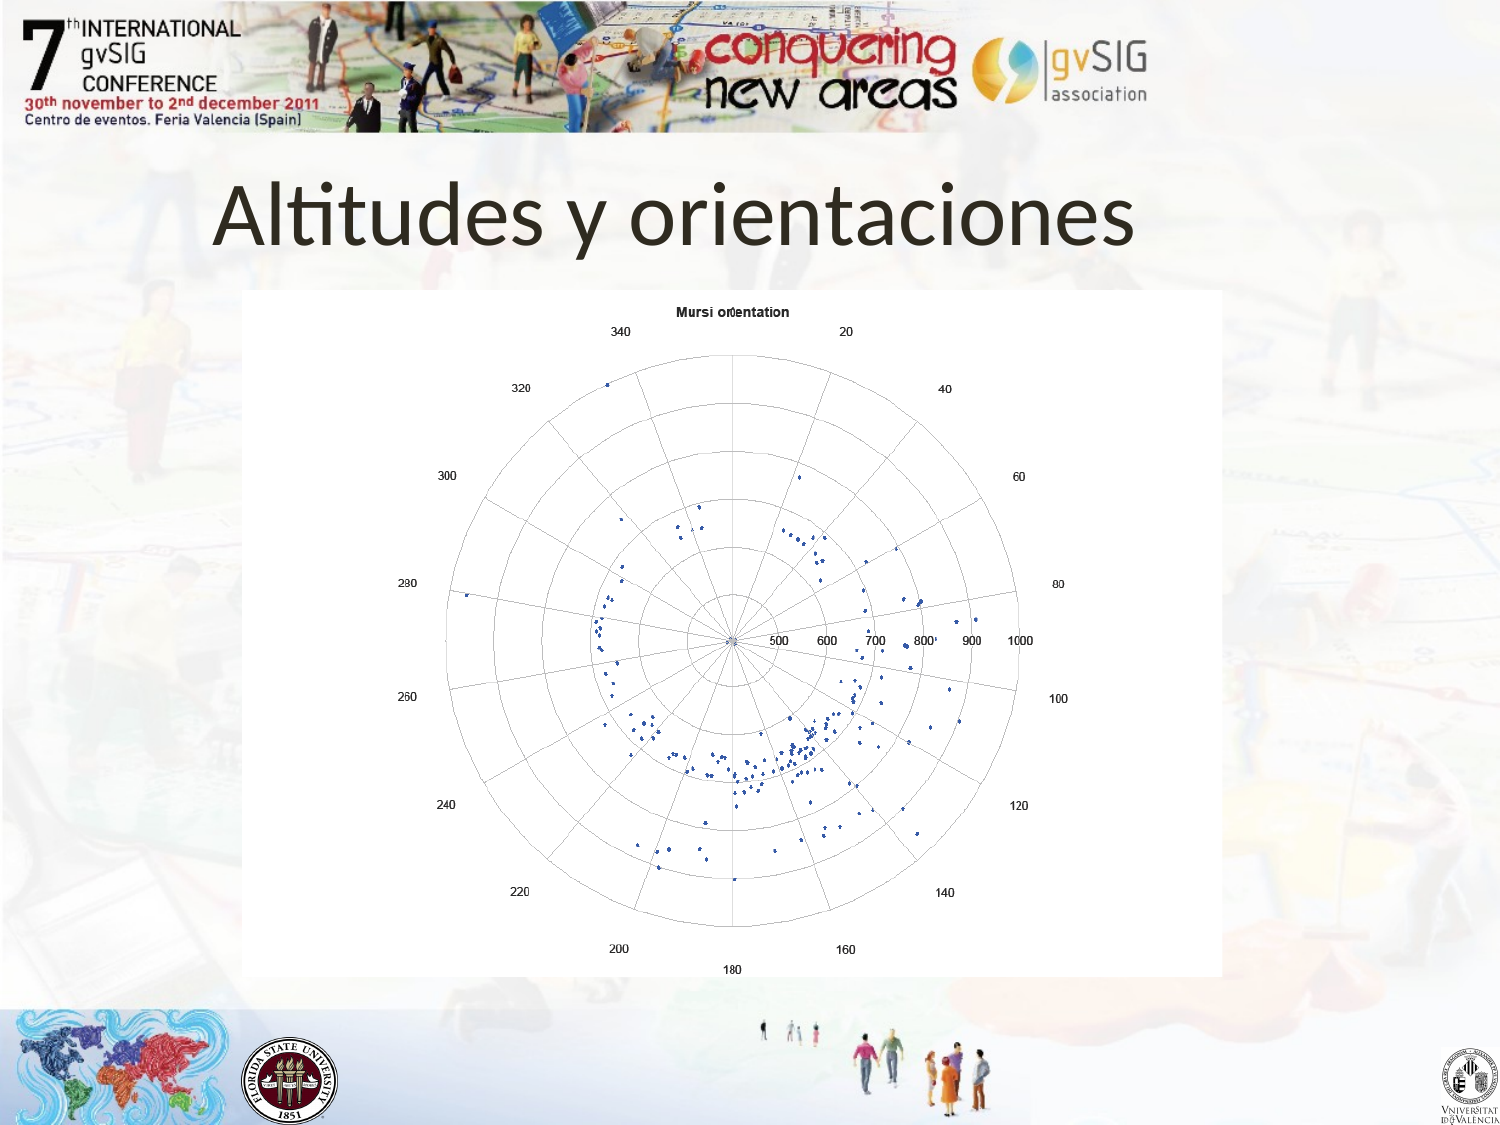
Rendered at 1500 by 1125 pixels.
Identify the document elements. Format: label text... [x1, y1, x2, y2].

picture [0, 0, 1500, 1125]
chart [242, 290, 1223, 977]
title Altitudes y orientaciones [0, 146, 1351, 272]
